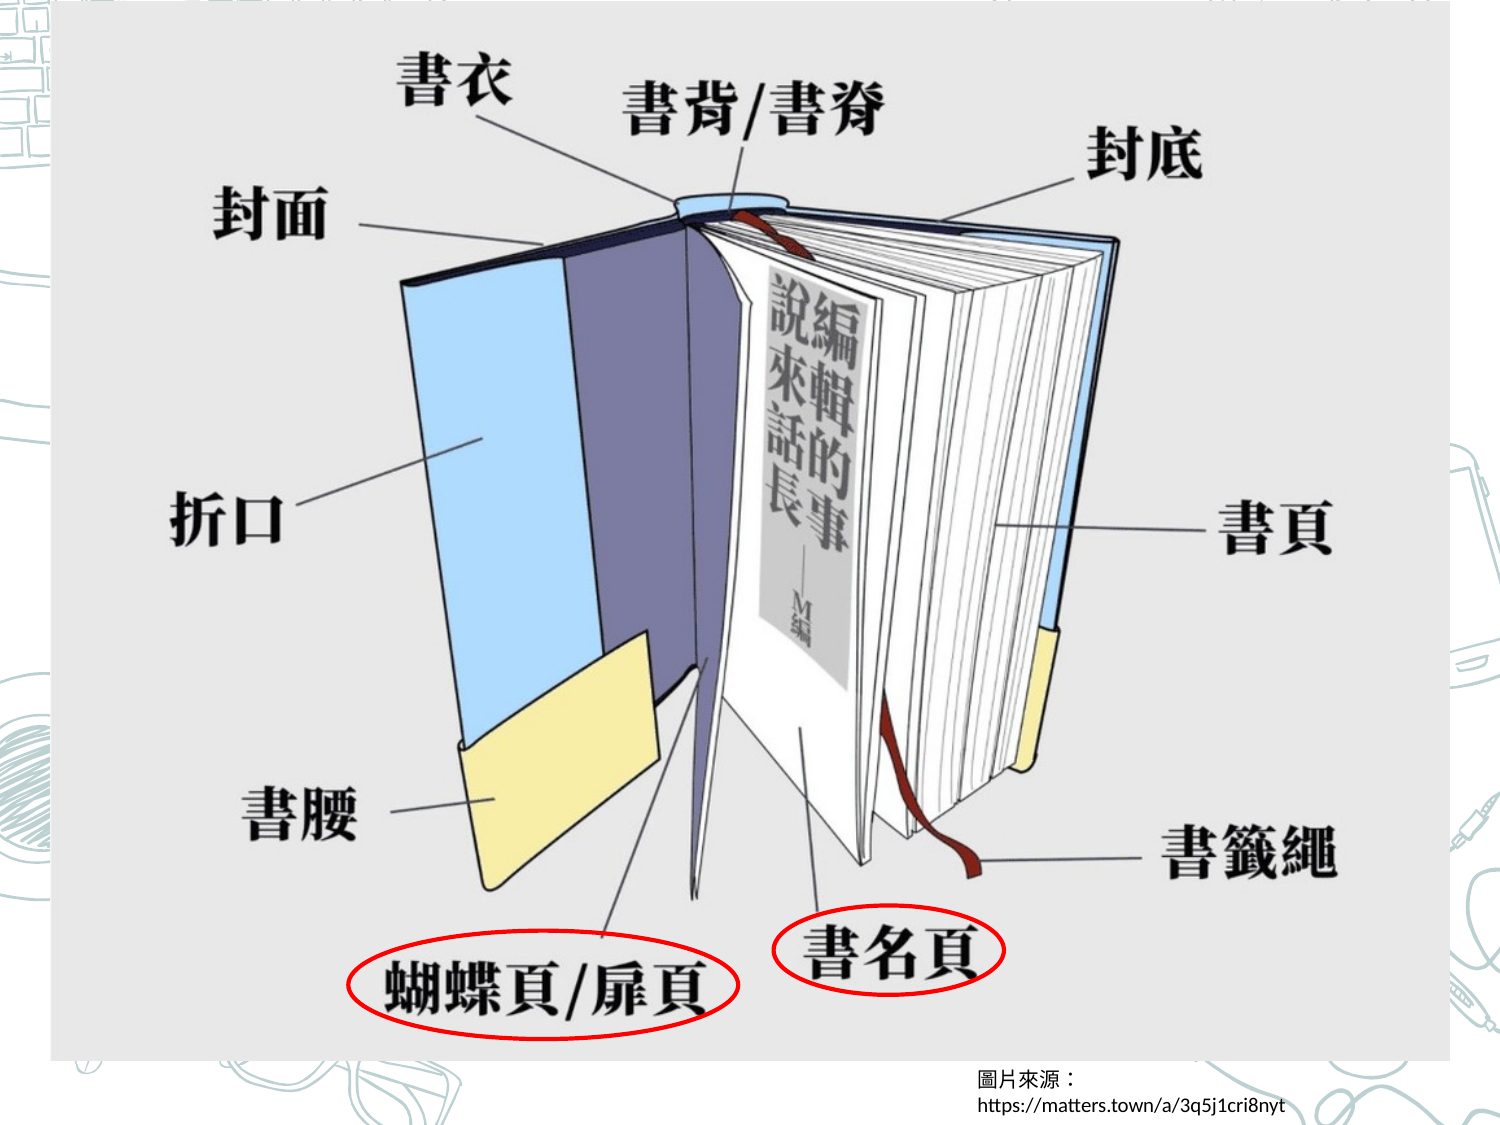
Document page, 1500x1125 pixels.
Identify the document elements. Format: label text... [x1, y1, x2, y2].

text_box 圖片來源： https://matters.town/a/3q5j1cri8nyt [963, 1059, 1500, 1124]
picture [50, 1, 1450, 1061]
